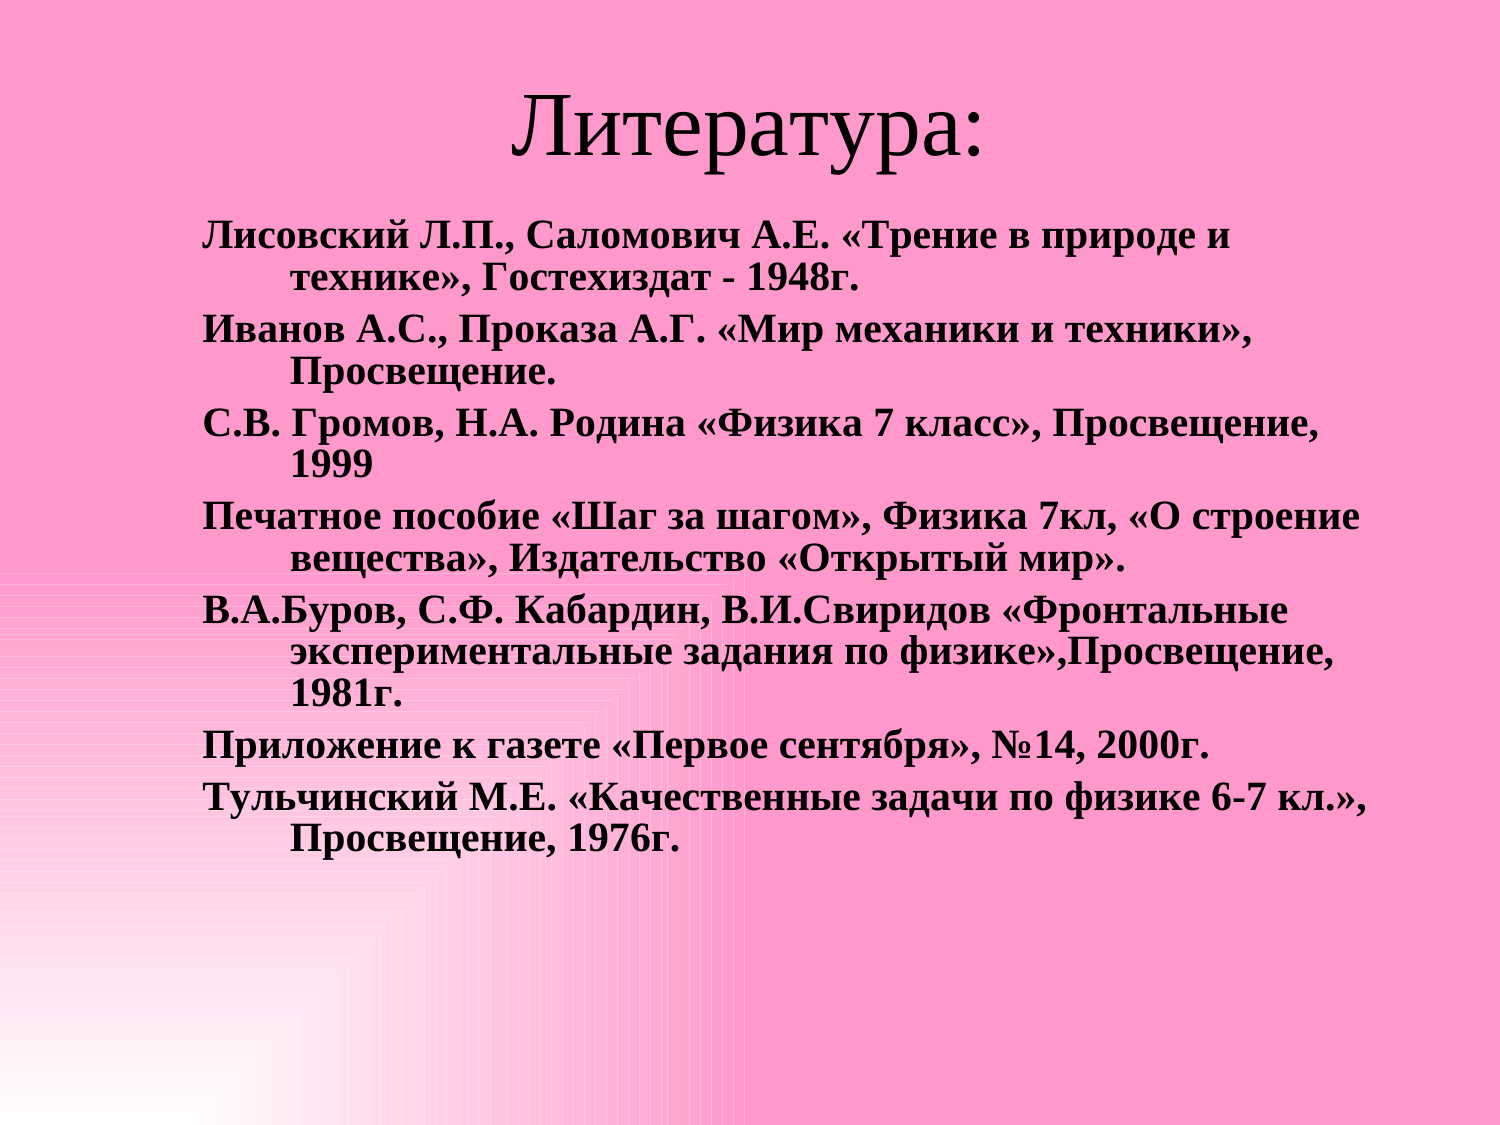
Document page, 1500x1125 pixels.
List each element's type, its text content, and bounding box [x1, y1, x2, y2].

title Литература: [112, 30, 1388, 208]
list Лисовский Л.П., Саломович А.Е. «Трение в природе и технике», Гостехиздат - 1948г. Иванов А.С., Проказа А.Г. «Мир механики и техники», Просвещение. С.В. Громов, Н.А. Родина «Физика 7 класс», Просвещение, 1999 Печатное пособие «Шаг за шагом», Физика 7кл, «О строение вещества», Издательство «Открытый мир». В.А.Буров, С.Ф. Кабардин, В.И.Свиридов «Фронтальные экспериментальные задания по физике»,Просвещение, 1981г. Приложение к газете «Первое сентября», №14, 2000г. Тульчинский М.Е. «Качественные задачи по физике 6-7 кл.», Просвещение, 1976г. [112, 208, 1388, 1052]
